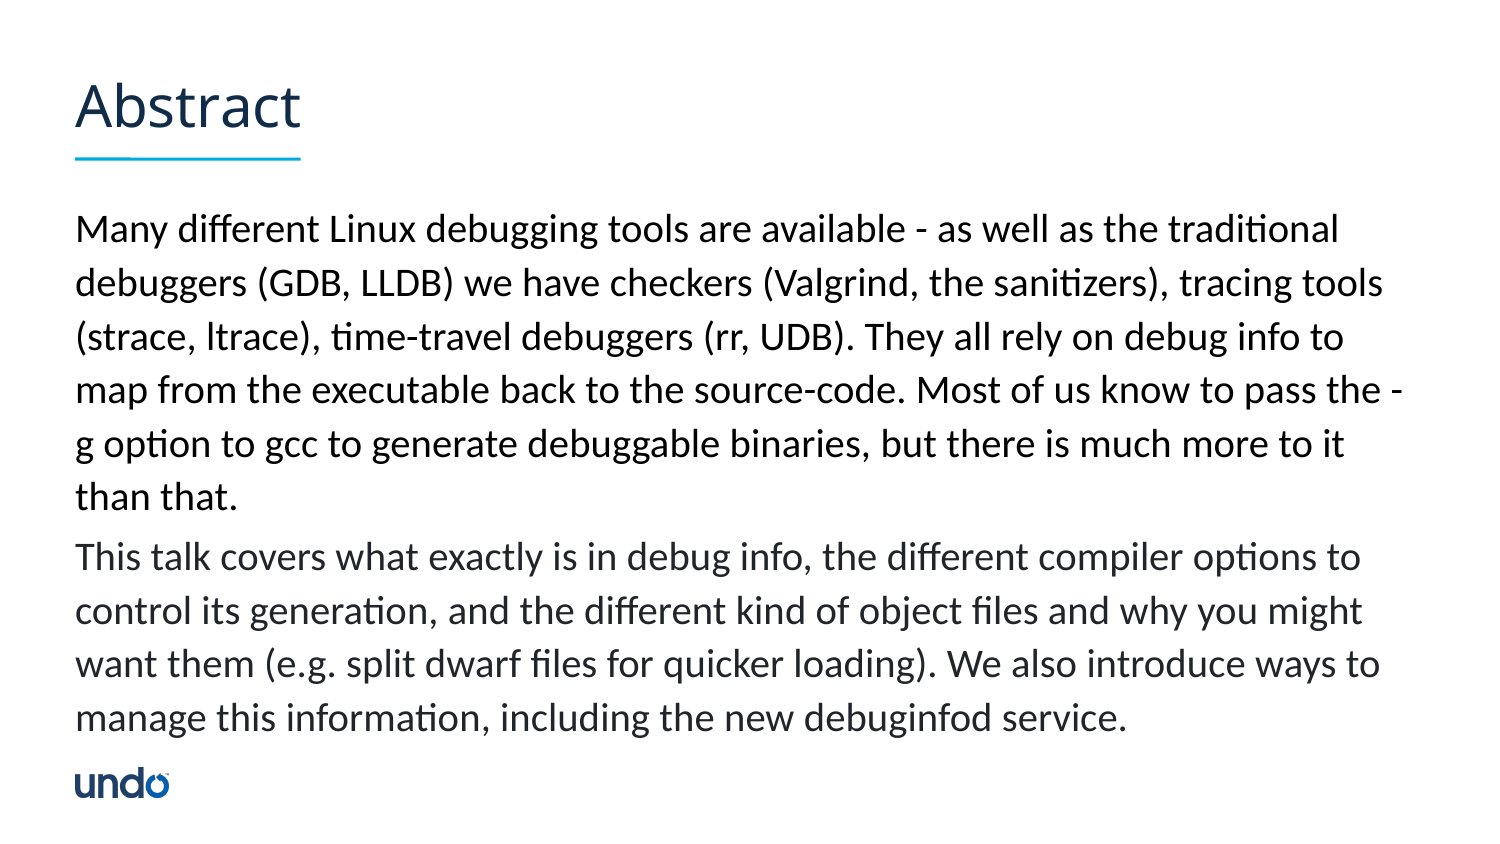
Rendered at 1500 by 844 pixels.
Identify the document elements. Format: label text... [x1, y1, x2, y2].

title Abstract [75, 75, 1425, 140]
picture [75, 767, 169, 798]
list Many different Linux debugging tools are available - as well as the traditional debuggers (GDB, LLDB) we have checkers (Valgrind, the sanitizers), tracing tools (strace, ltrace), time-travel debuggers (rr, UDB). They all rely on debug info to map from the executable back to the source-code. Most of us know to pass the -g option to gcc to generate debuggable binaries, but there is much more to it than that. This talk covers what exactly is in debug info, the different compiler options to control its generation, and the different kind of object files and why you might want them (e.g. split dwarf files for quicker loading). We also introduce ways to manage this information, including the new debuginfod service. [75, 197, 1425, 746]
